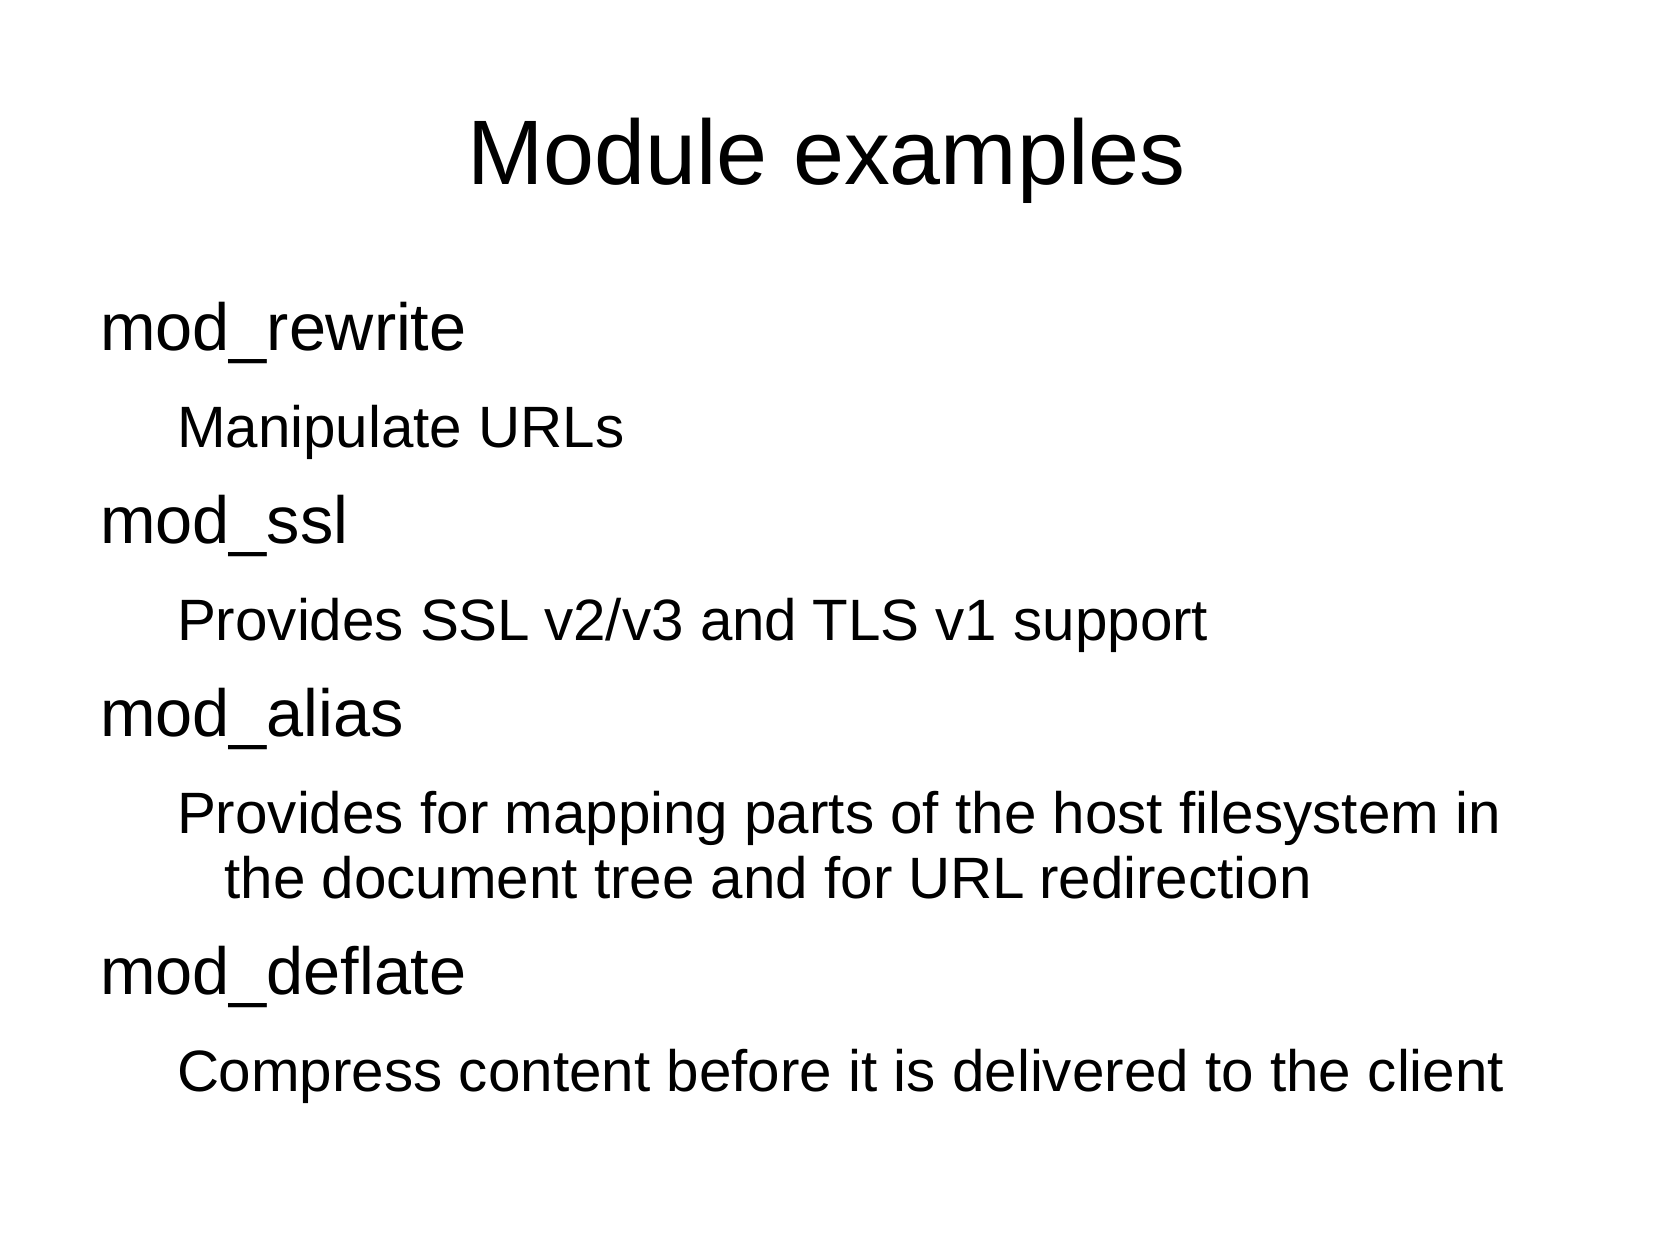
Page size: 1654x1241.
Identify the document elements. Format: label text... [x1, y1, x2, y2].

list mod_rewrite Manipulate URLs mod_ssl Provides SSL v2/v3 and TLS v1 support mod_alias Provides for mapping parts of the host filesystem in the document tree and for URL redirection mod_deflate Compress content before it is delivered to the client [82, 290, 1571, 1104]
title Module examples [82, 56, 1571, 250]
